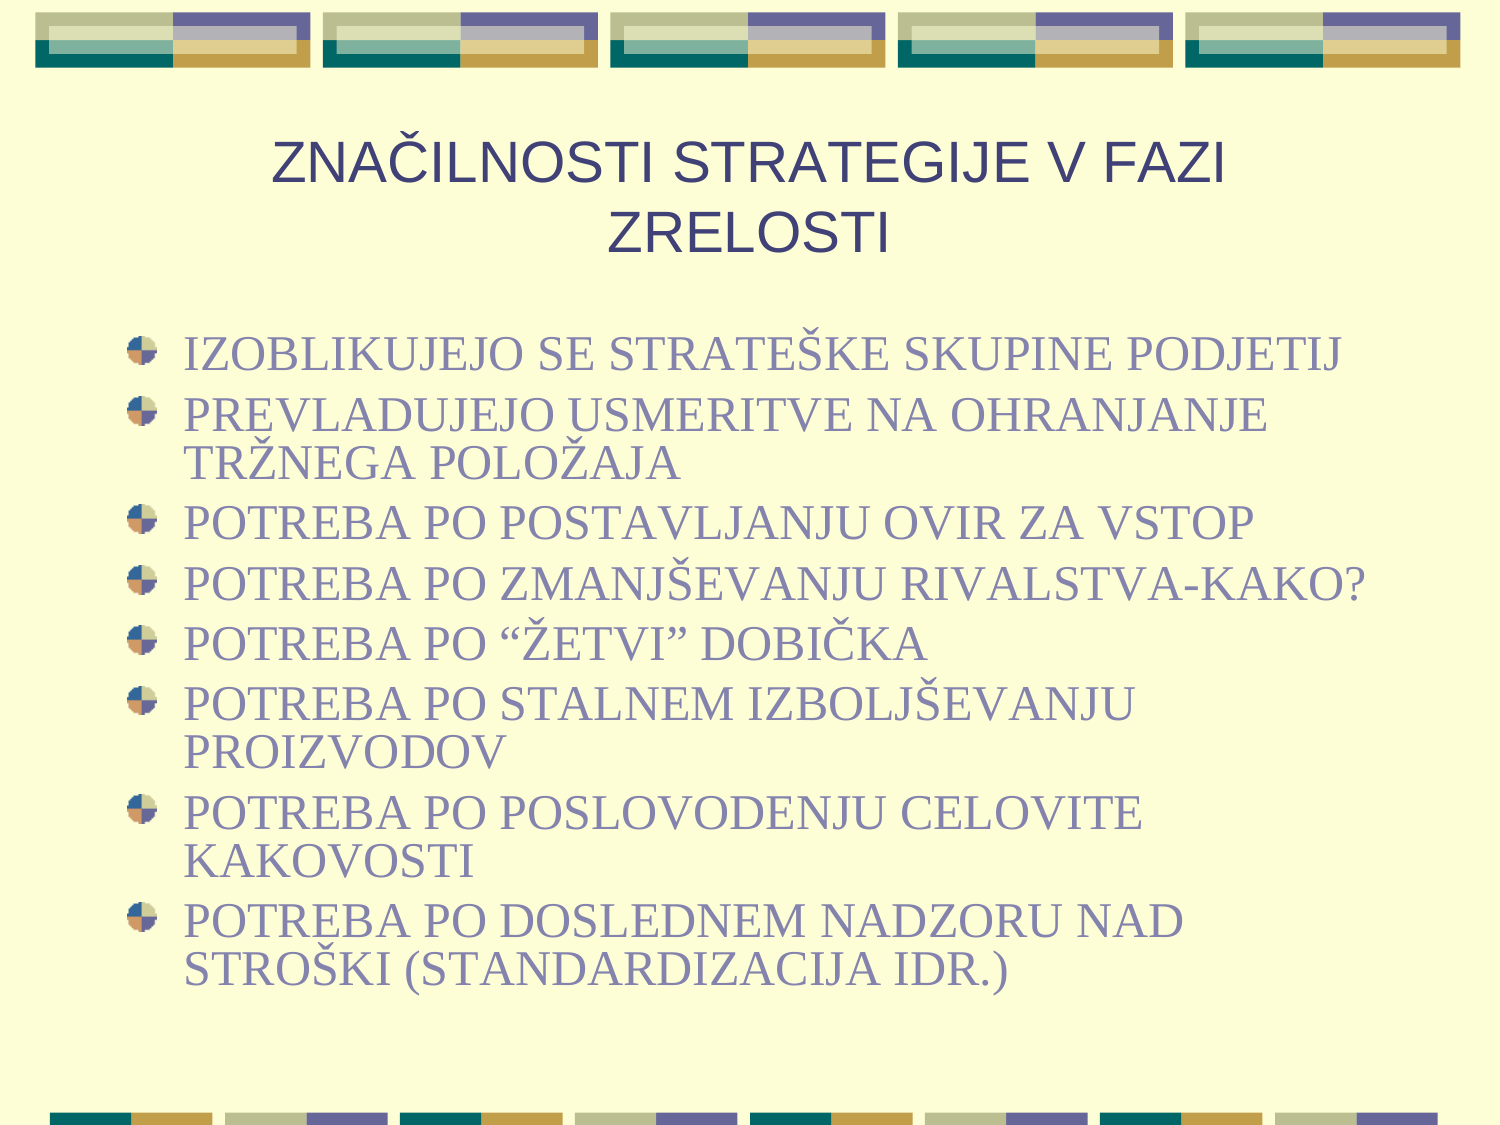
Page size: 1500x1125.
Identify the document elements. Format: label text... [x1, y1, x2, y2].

title ZNAČILNOSTI STRATEGIJE V FAZI ZRELOSTI [112, 99, 1388, 288]
list IZOBLIKUJEJO SE STRATEŠKE SKUPINE PODJETIJ PREVLADUJEJO USMERITVE NA OHRANJANJE TRŽNEGA POLOŽAJA POTREBA PO POSTAVLJANJU OVIR ZA VSTOP POTREBA PO ZMANJŠEVANJU RIVALSTVA-KAKO? POTREBA PO “ŽETVI” DOBIČKA POTREBA PO STALNEM IZBOLJŠEVANJU PROIZVODOV POTREBA PO POSLOVODENJU CELOVITE KAKOVOSTI POTREBA PO DOSLEDNEM NADZORU NAD STROŠKI (STANDARDIZACIJA IDR.) [112, 324, 1388, 1003]
